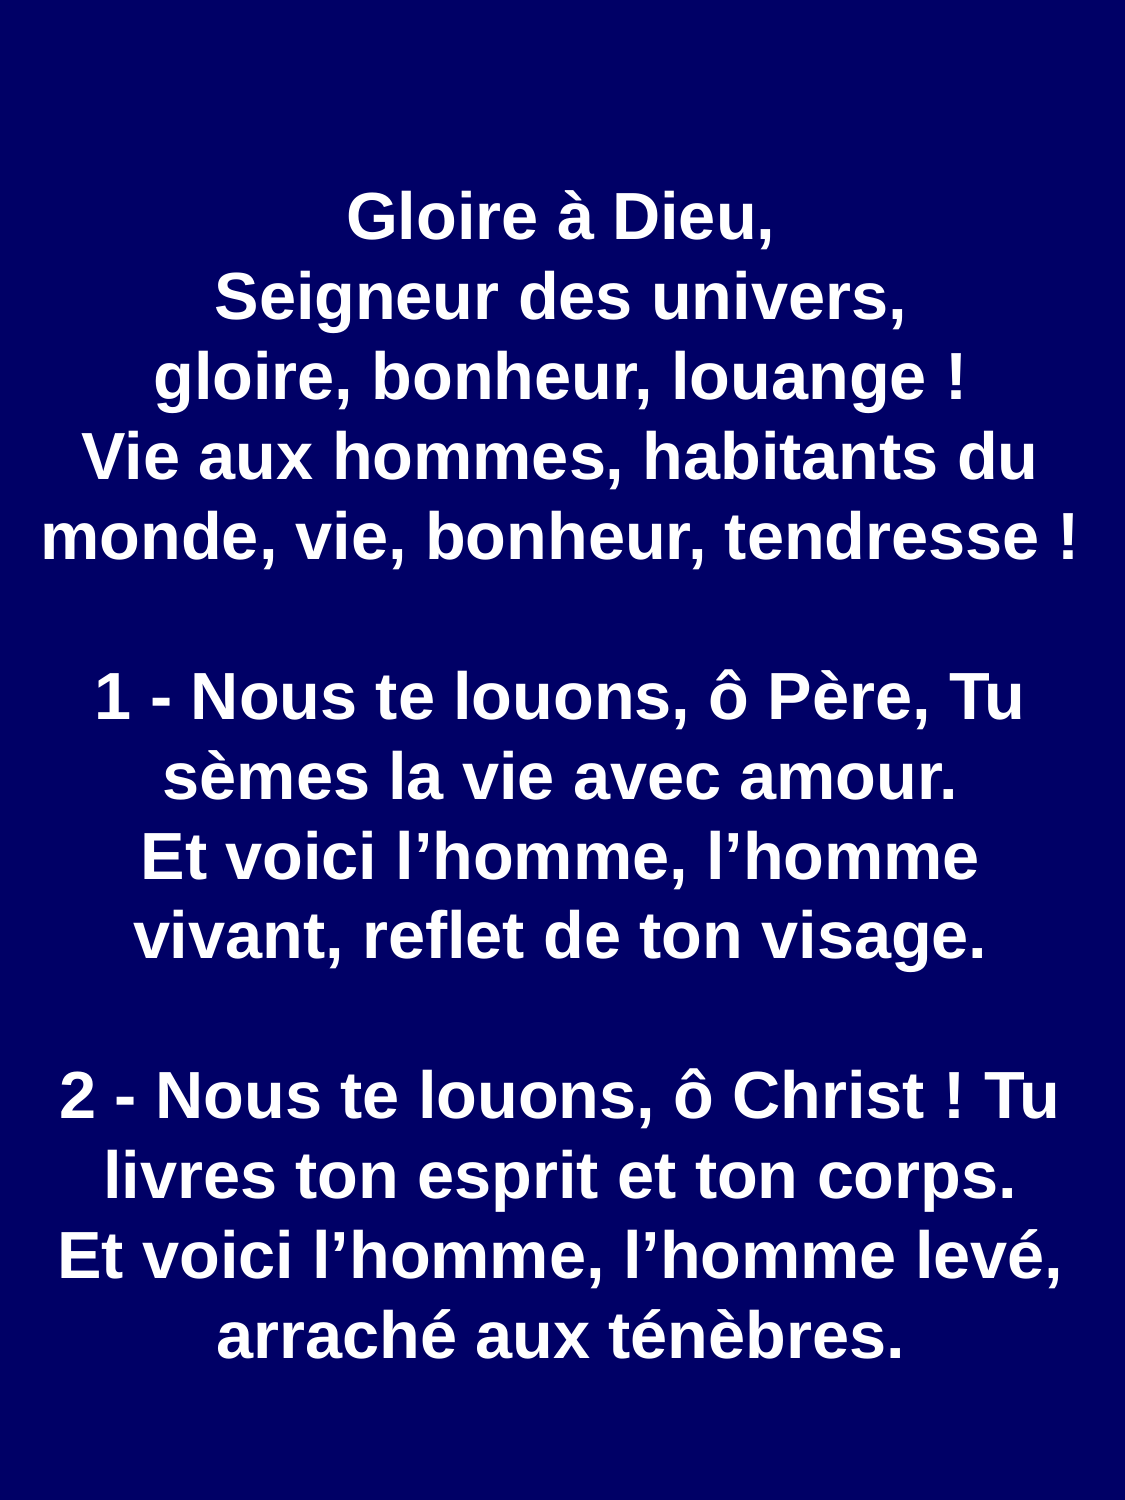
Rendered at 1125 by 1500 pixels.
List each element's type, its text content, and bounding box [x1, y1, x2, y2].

text_box Gloire à Dieu, Seigneur des univers, gloire, bonheur, louange ! Vie aux hommes, habitants du monde, vie, bonheur, tendresse ! 1 - Nous te louons, ô Père, Tu sèmes la vie avec amour. Et voici l’homme, l’homme vivant, reflet de ton visage. 2 - Nous te louons, ô Christ ! Tu livres ton esprit et ton corps. Et voici l’homme, l’homme levé, arraché aux ténèbres. [11, 165, 1110, 1004]
